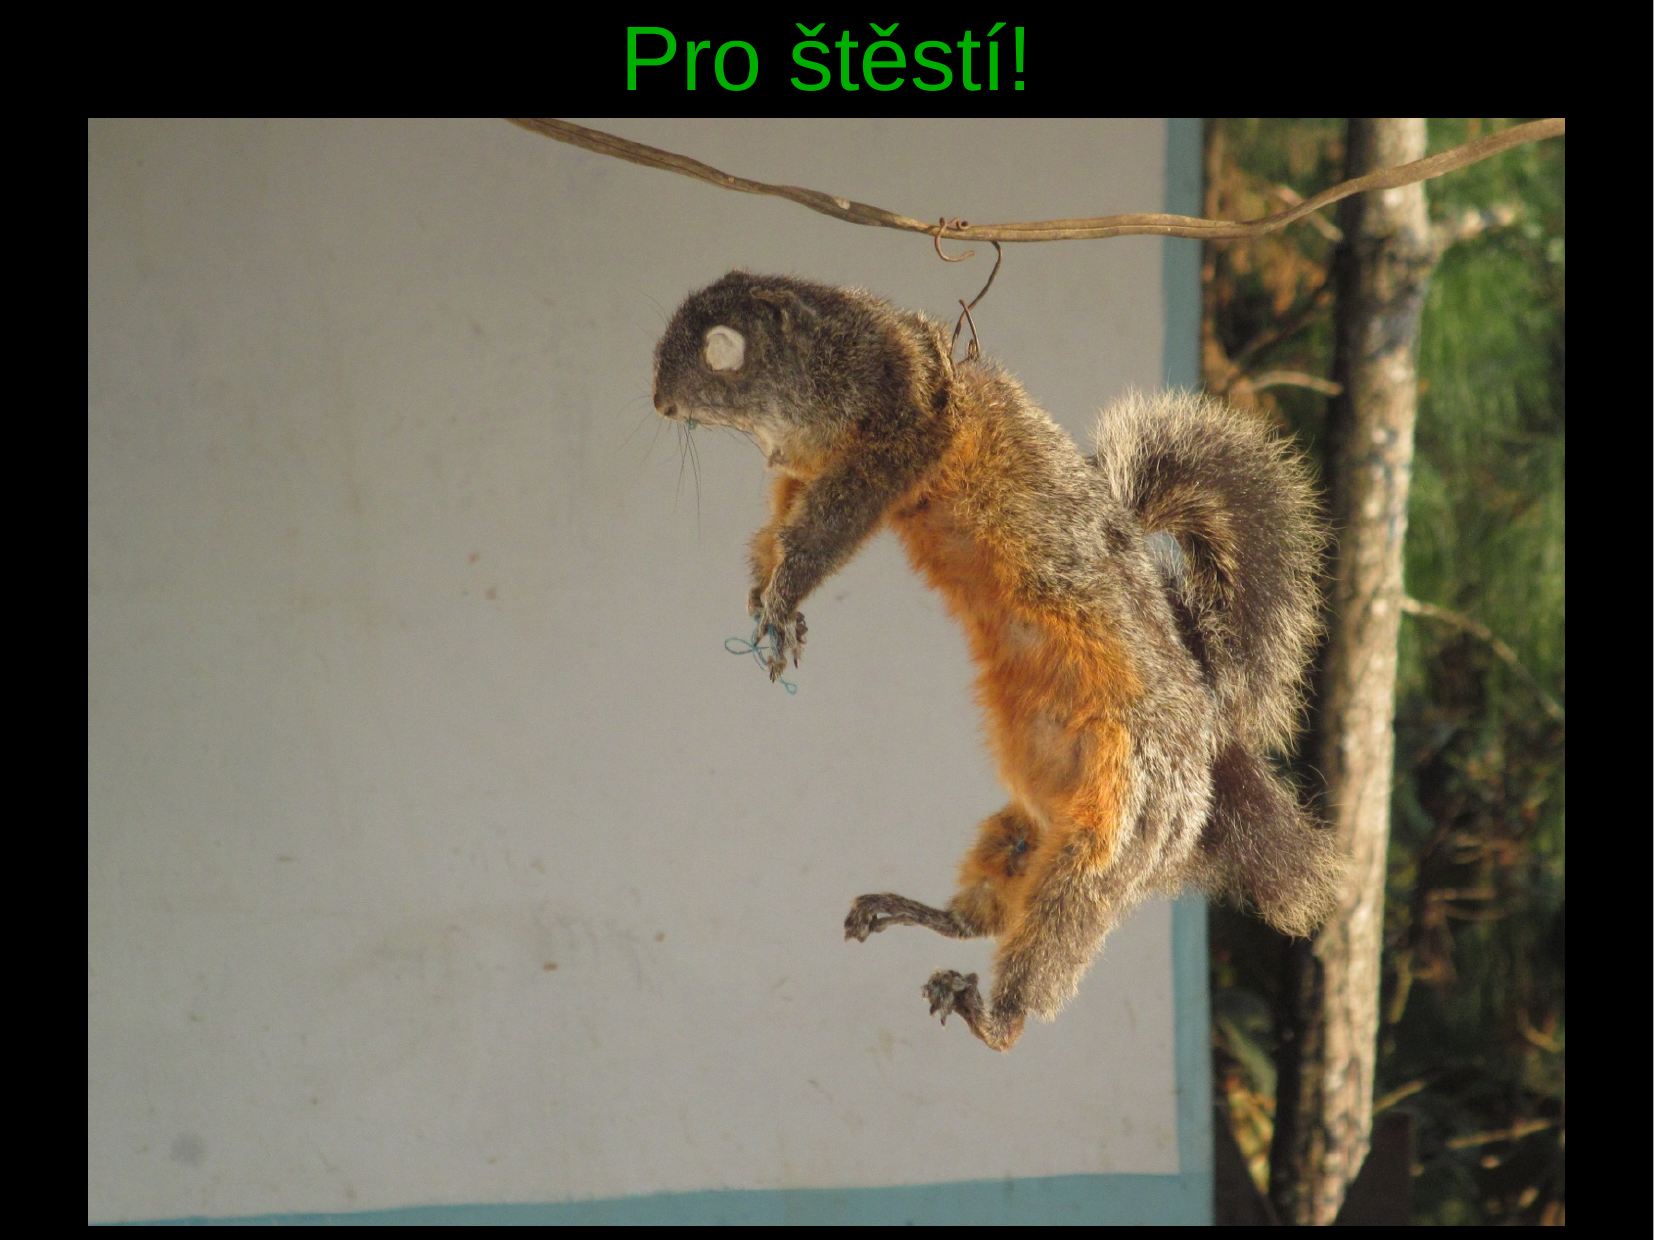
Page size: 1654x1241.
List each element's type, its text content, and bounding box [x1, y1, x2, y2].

title Pro štěstí! [82, 0, 1571, 178]
picture [88, 118, 1565, 1226]
